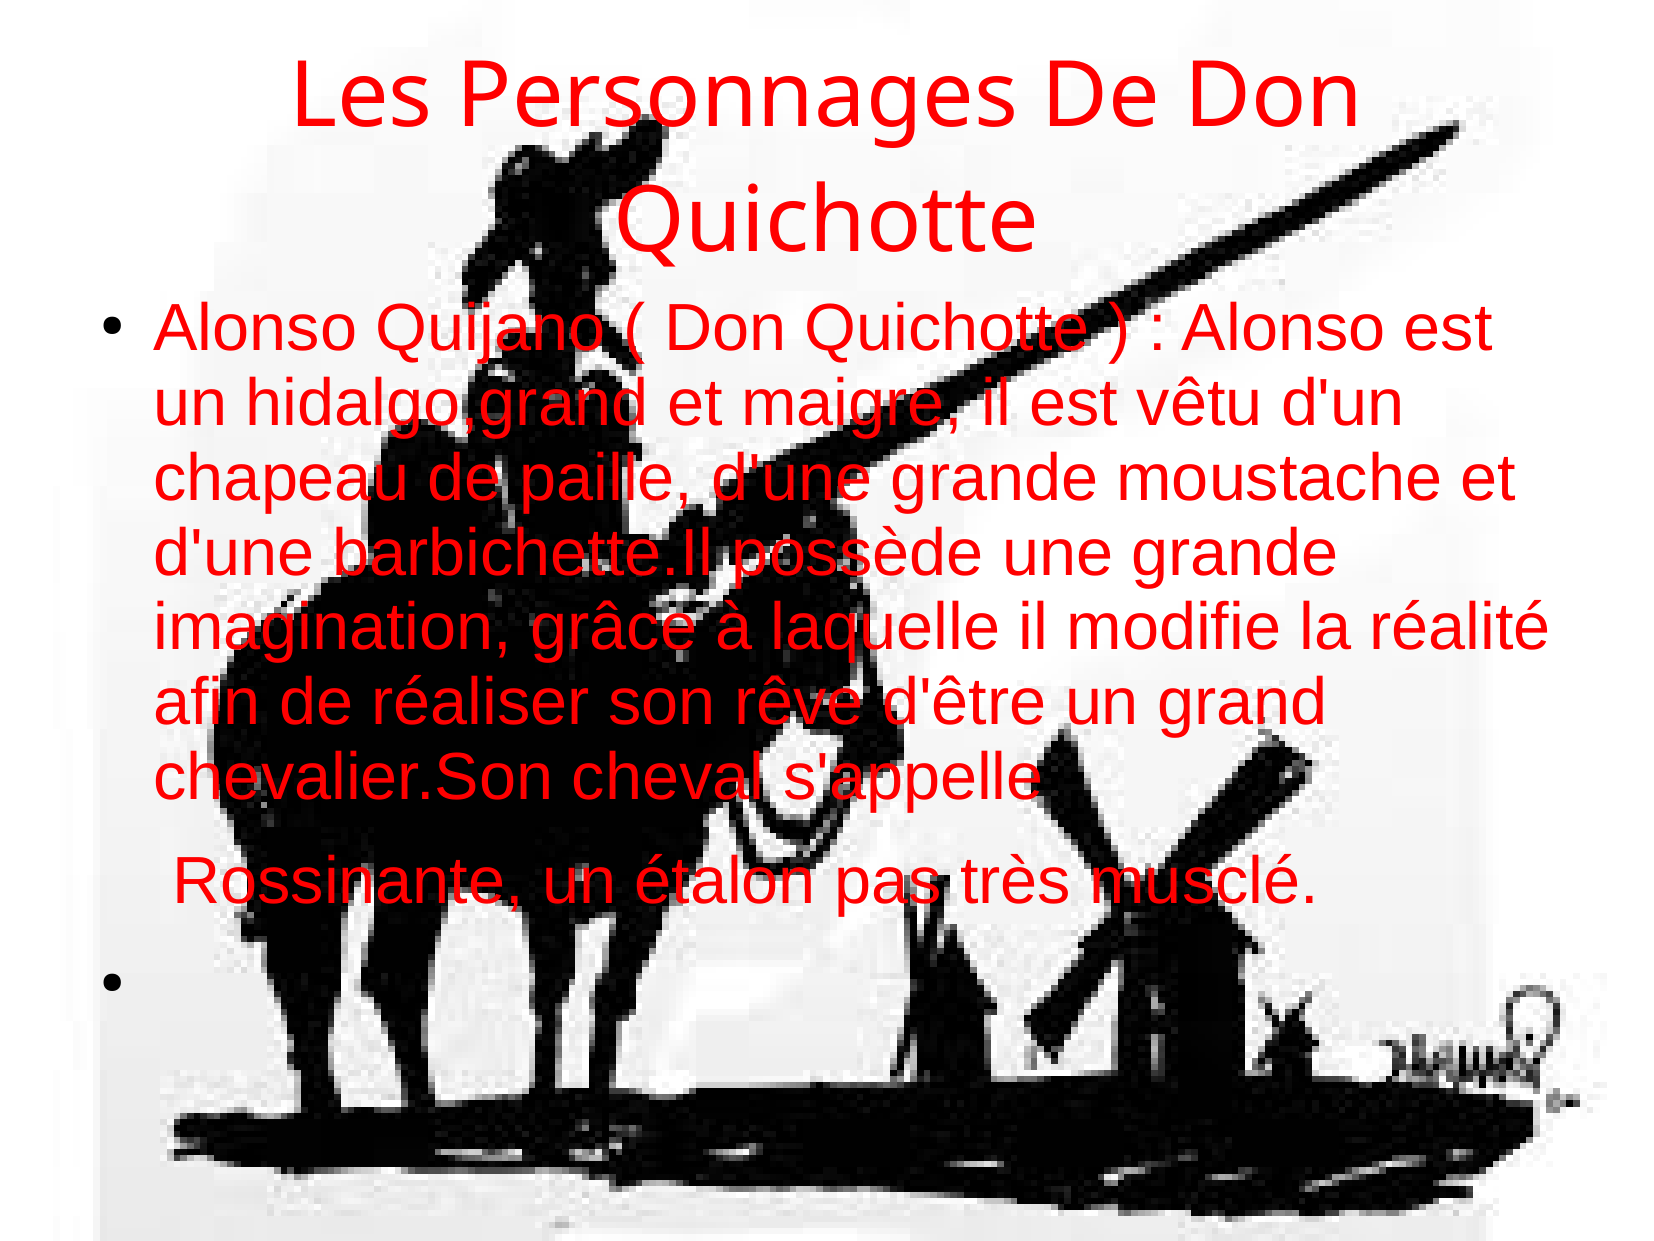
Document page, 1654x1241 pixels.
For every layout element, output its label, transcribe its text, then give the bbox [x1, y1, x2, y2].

picture [0, 0, 1654, 1241]
title Les Personnages De Don Quichotte [82, 49, 1571, 257]
list Alonso Quijano ( Don Quichotte ) : Alonso est un hidalgo,grand et maigre, il est vêtu d'un chapeau de paille, d'une grande moustache et d'une barbichette.Il possède une grande imagination, grâce à laquelle il modifie la réalité afin de réaliser son rêve d'être un grand chevalier.Son cheval s'appelle Rossinante, un étalon pas très musclé. [82, 290, 1571, 1109]
